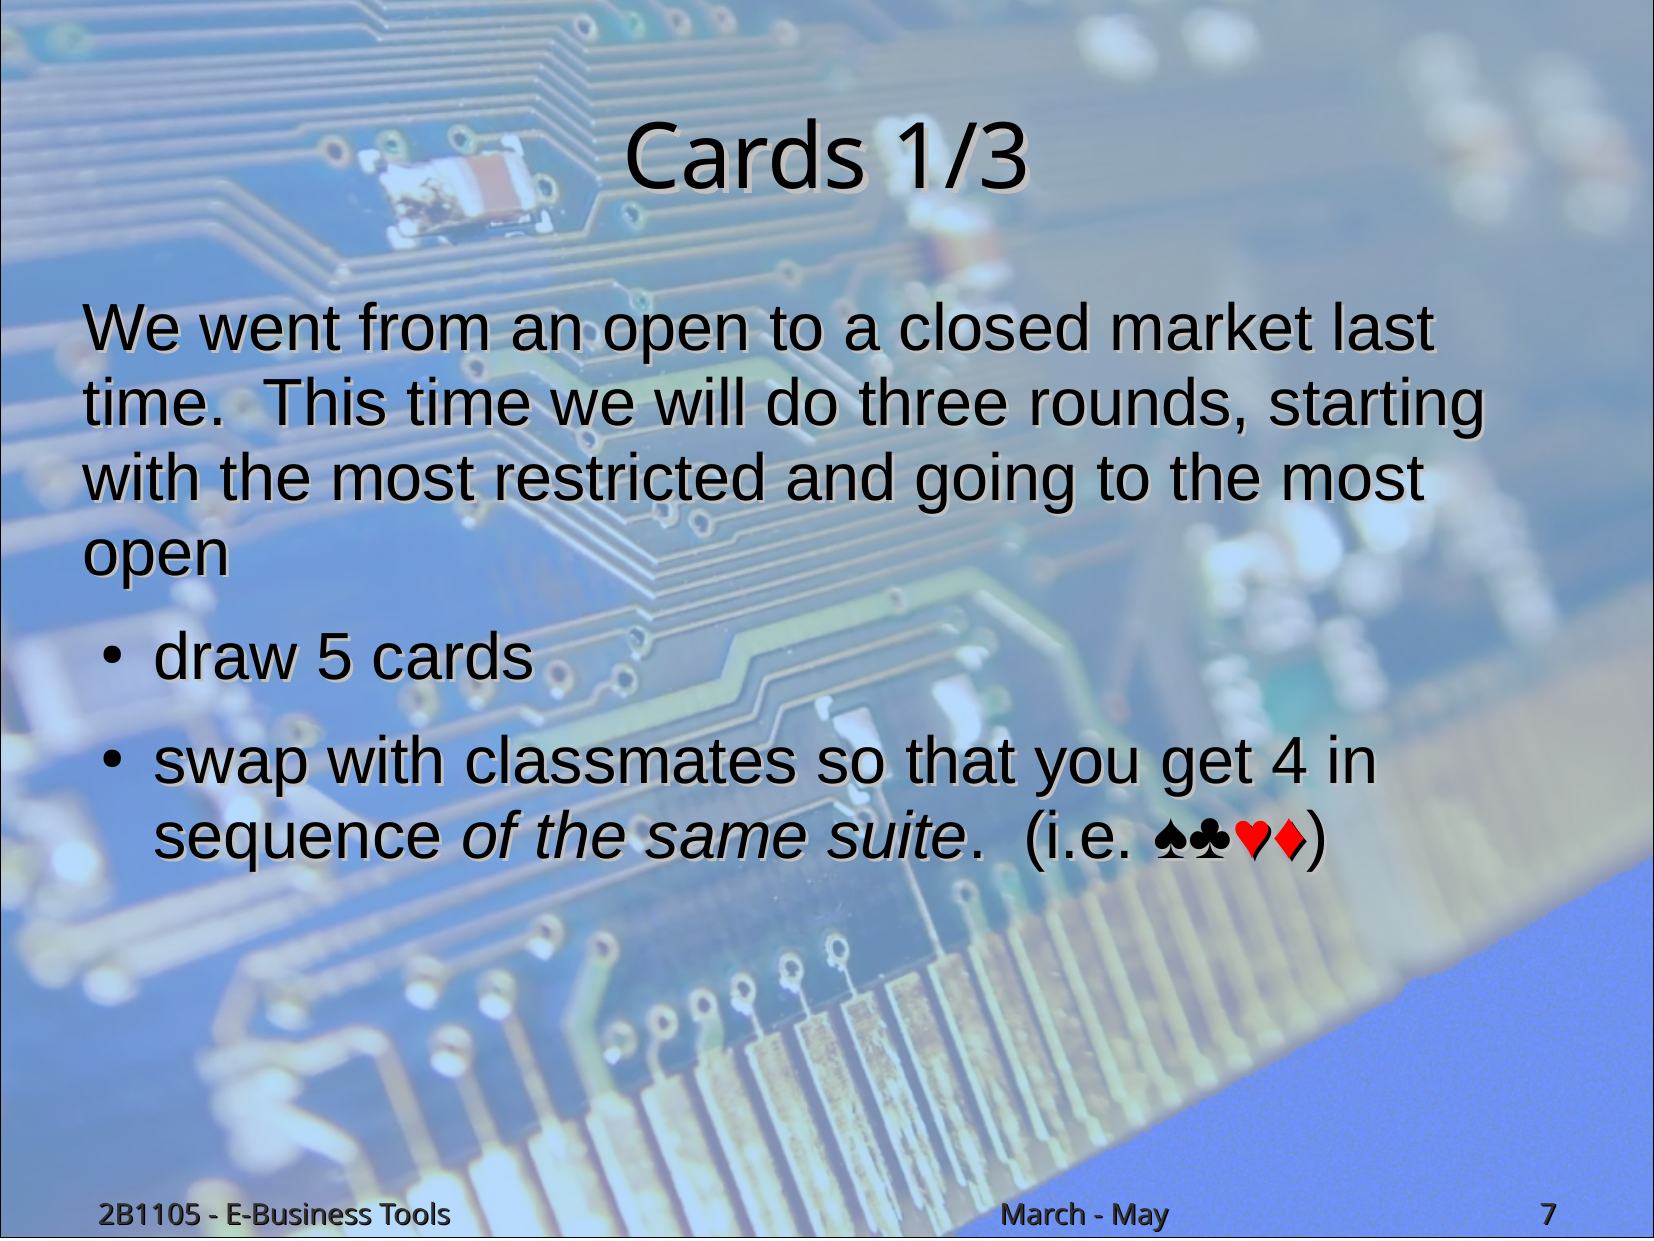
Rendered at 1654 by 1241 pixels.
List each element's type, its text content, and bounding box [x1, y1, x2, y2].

list We went from an open to a closed market last time. This time we will do three rounds, starting with the most restricted and going to the most open draw 5 cards swap with classmates so that you get 4 in sequence of the same suite. (i.e. ♠♣♥♦) [82, 290, 1571, 1094]
title Cards 1/3 [82, 56, 1571, 250]
